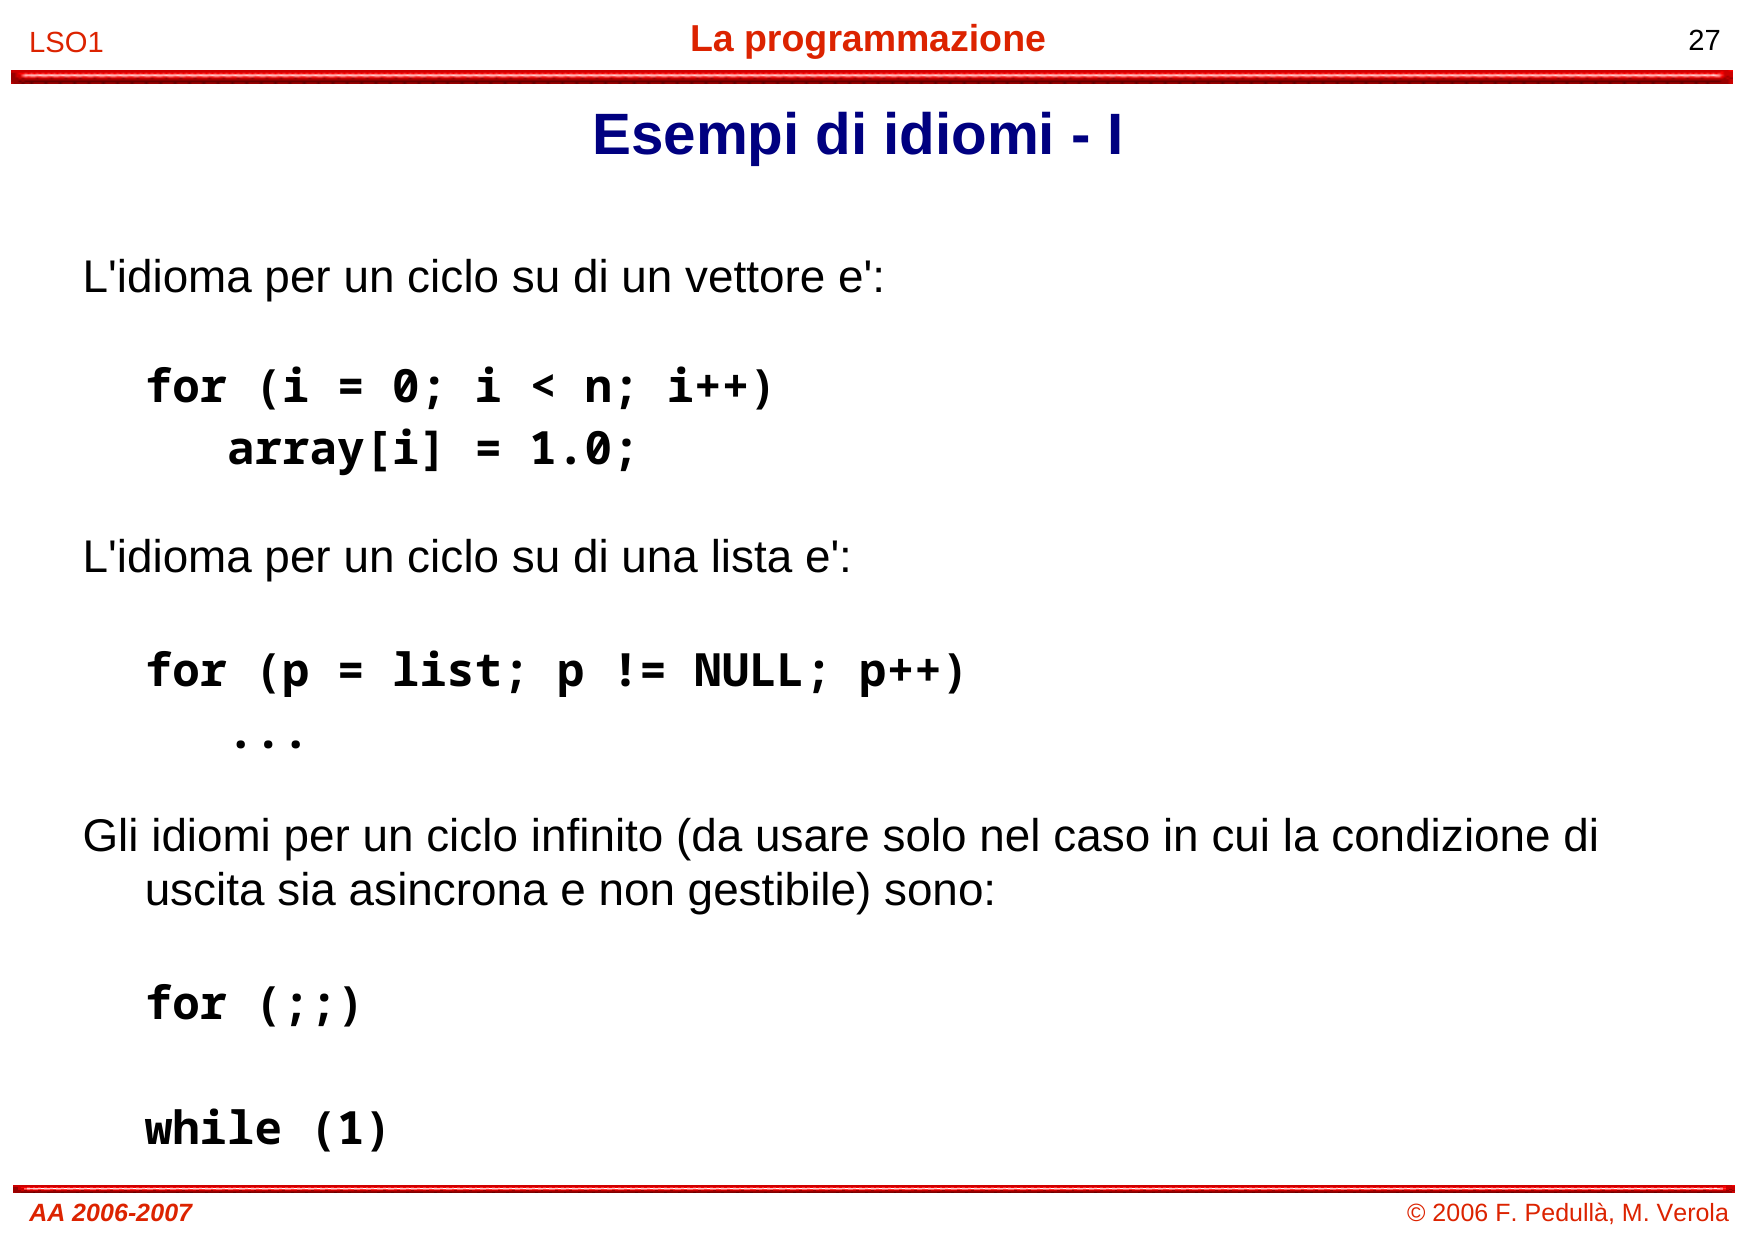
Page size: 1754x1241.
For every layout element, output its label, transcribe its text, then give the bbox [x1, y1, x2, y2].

list L'idioma per un ciclo su di un vettore e': for (i = 0; i < n; i++) array[i] = 1.0; L'idioma per un ciclo su di una lista e': for (p = list; p != NULL; p++) ... Gli idiomi per un ciclo infinito (da usare solo nel caso in cui la condizione di uscita sia asincrona e non gestibile) sono: for (;;) while (1) [82, 250, 1605, 1106]
text_box Esempi di idiomi - I [386, 98, 1330, 187]
picture [13, 1185, 1735, 1193]
picture [11, 70, 1733, 84]
